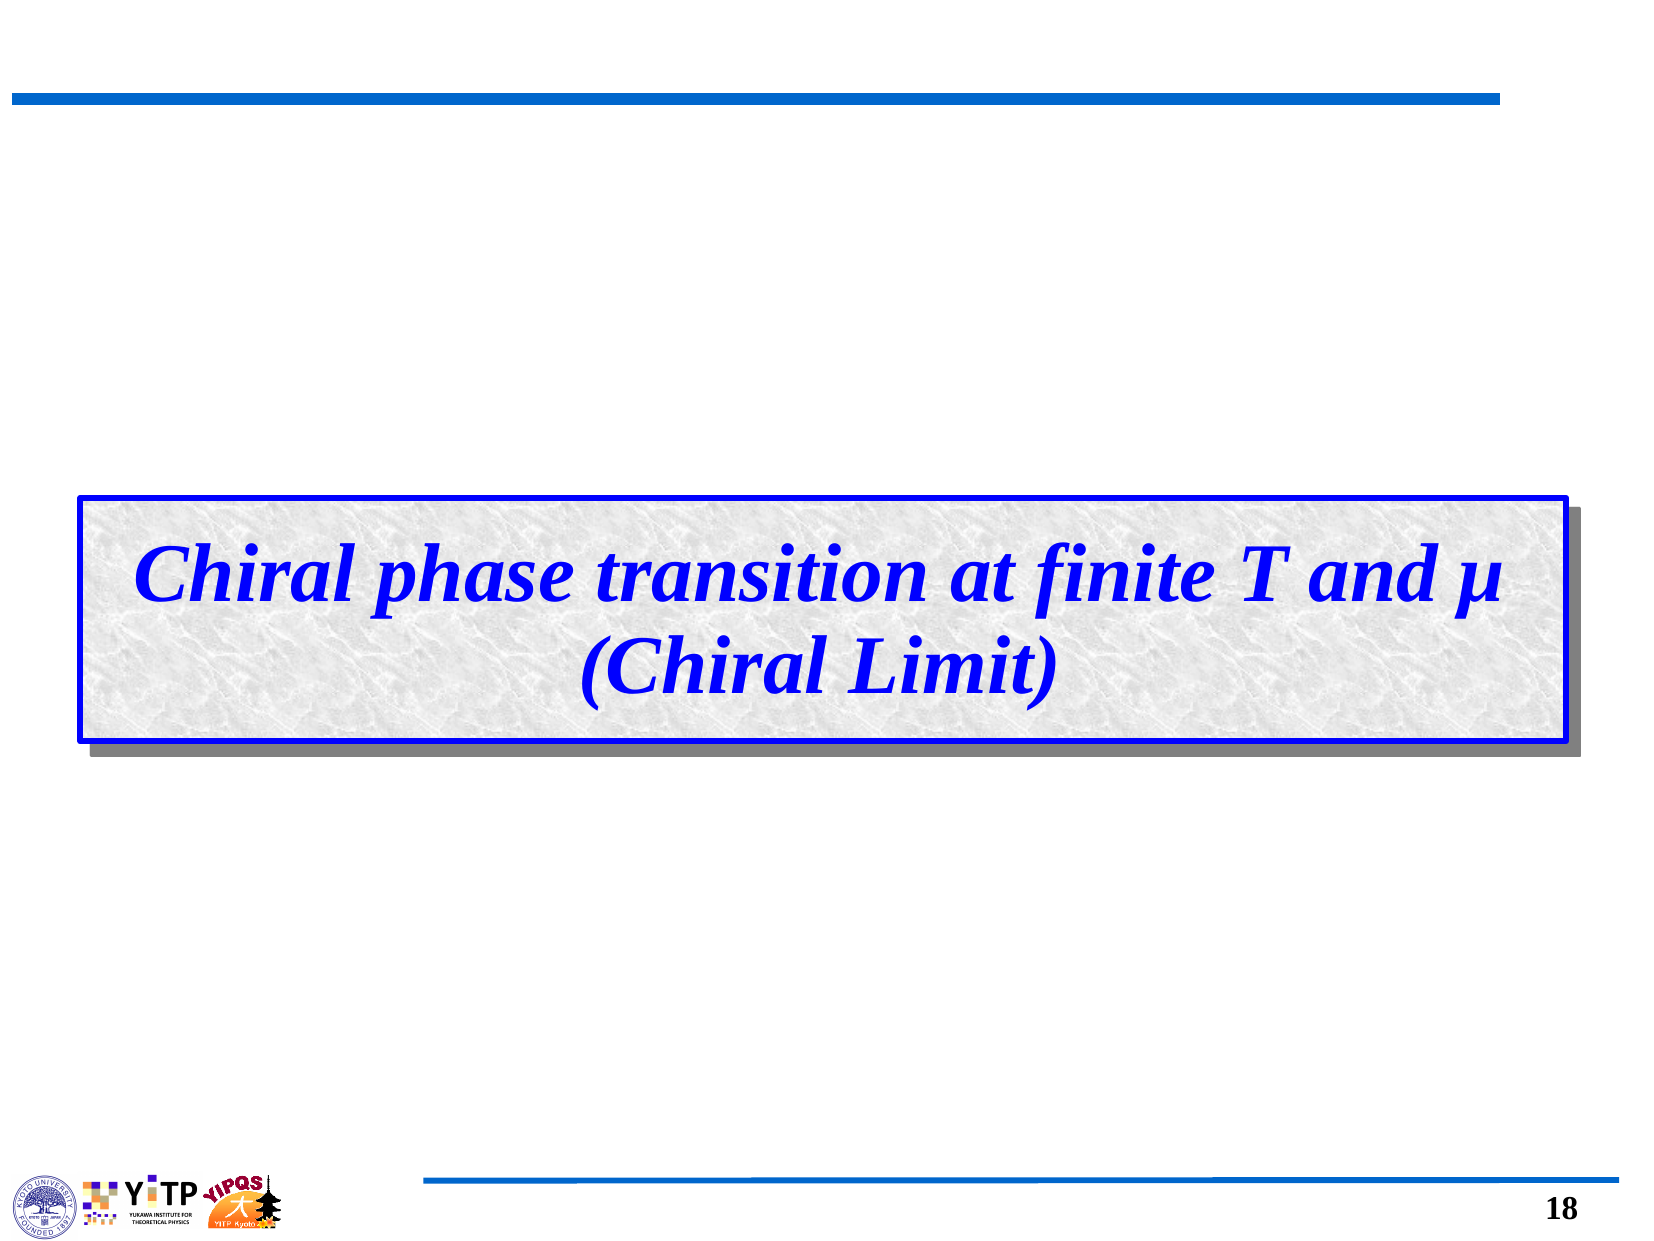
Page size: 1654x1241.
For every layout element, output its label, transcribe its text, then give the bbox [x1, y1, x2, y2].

text_box Chiral phase transition at finite T and μ (Chiral Limit) [80, 497, 1567, 742]
picture [11, 1170, 281, 1241]
